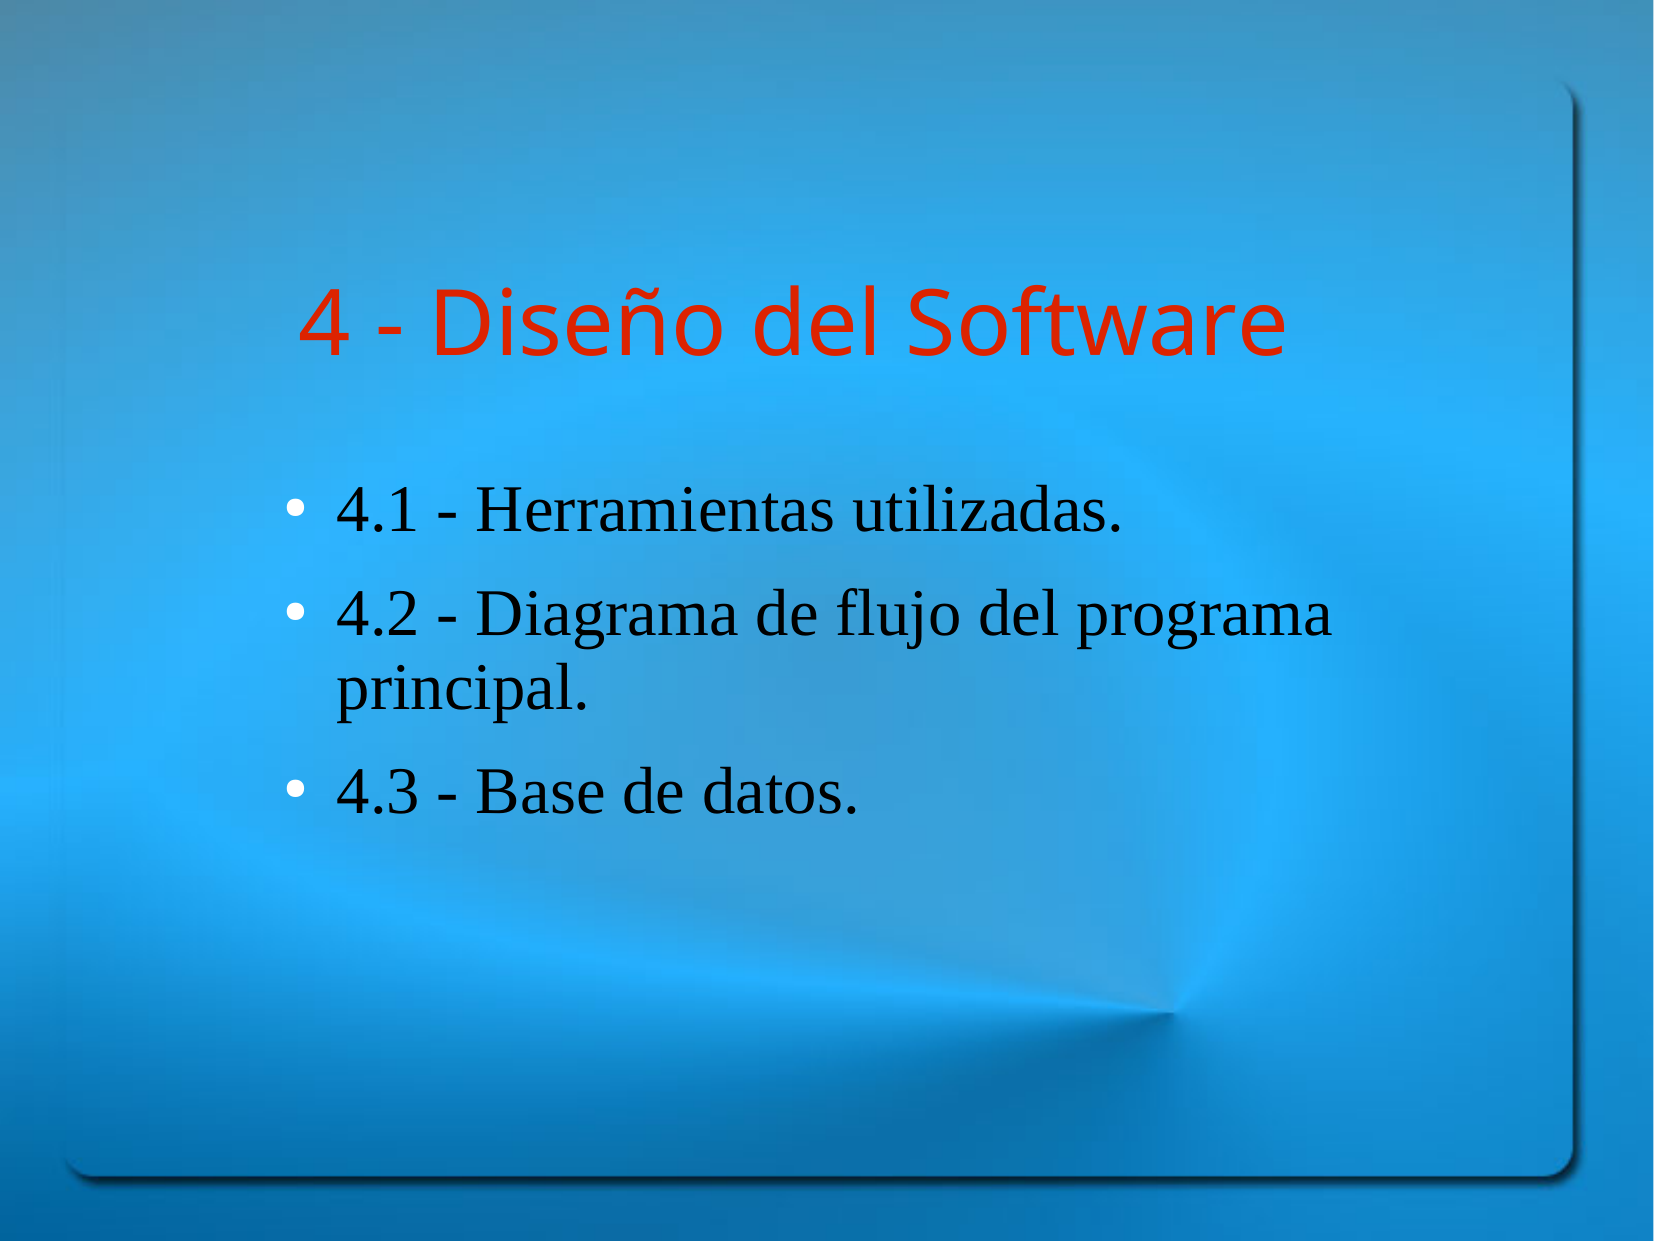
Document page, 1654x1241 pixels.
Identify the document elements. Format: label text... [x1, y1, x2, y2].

title 4 - Diseño del Software [88, 256, 1501, 384]
list 4.1 - Herramientas utilizadas. 4.2 - Diagrama de flujo del programa principal. 4.3 - Base de datos. [265, 472, 1503, 828]
picture [0, 0, 1654, 1241]
